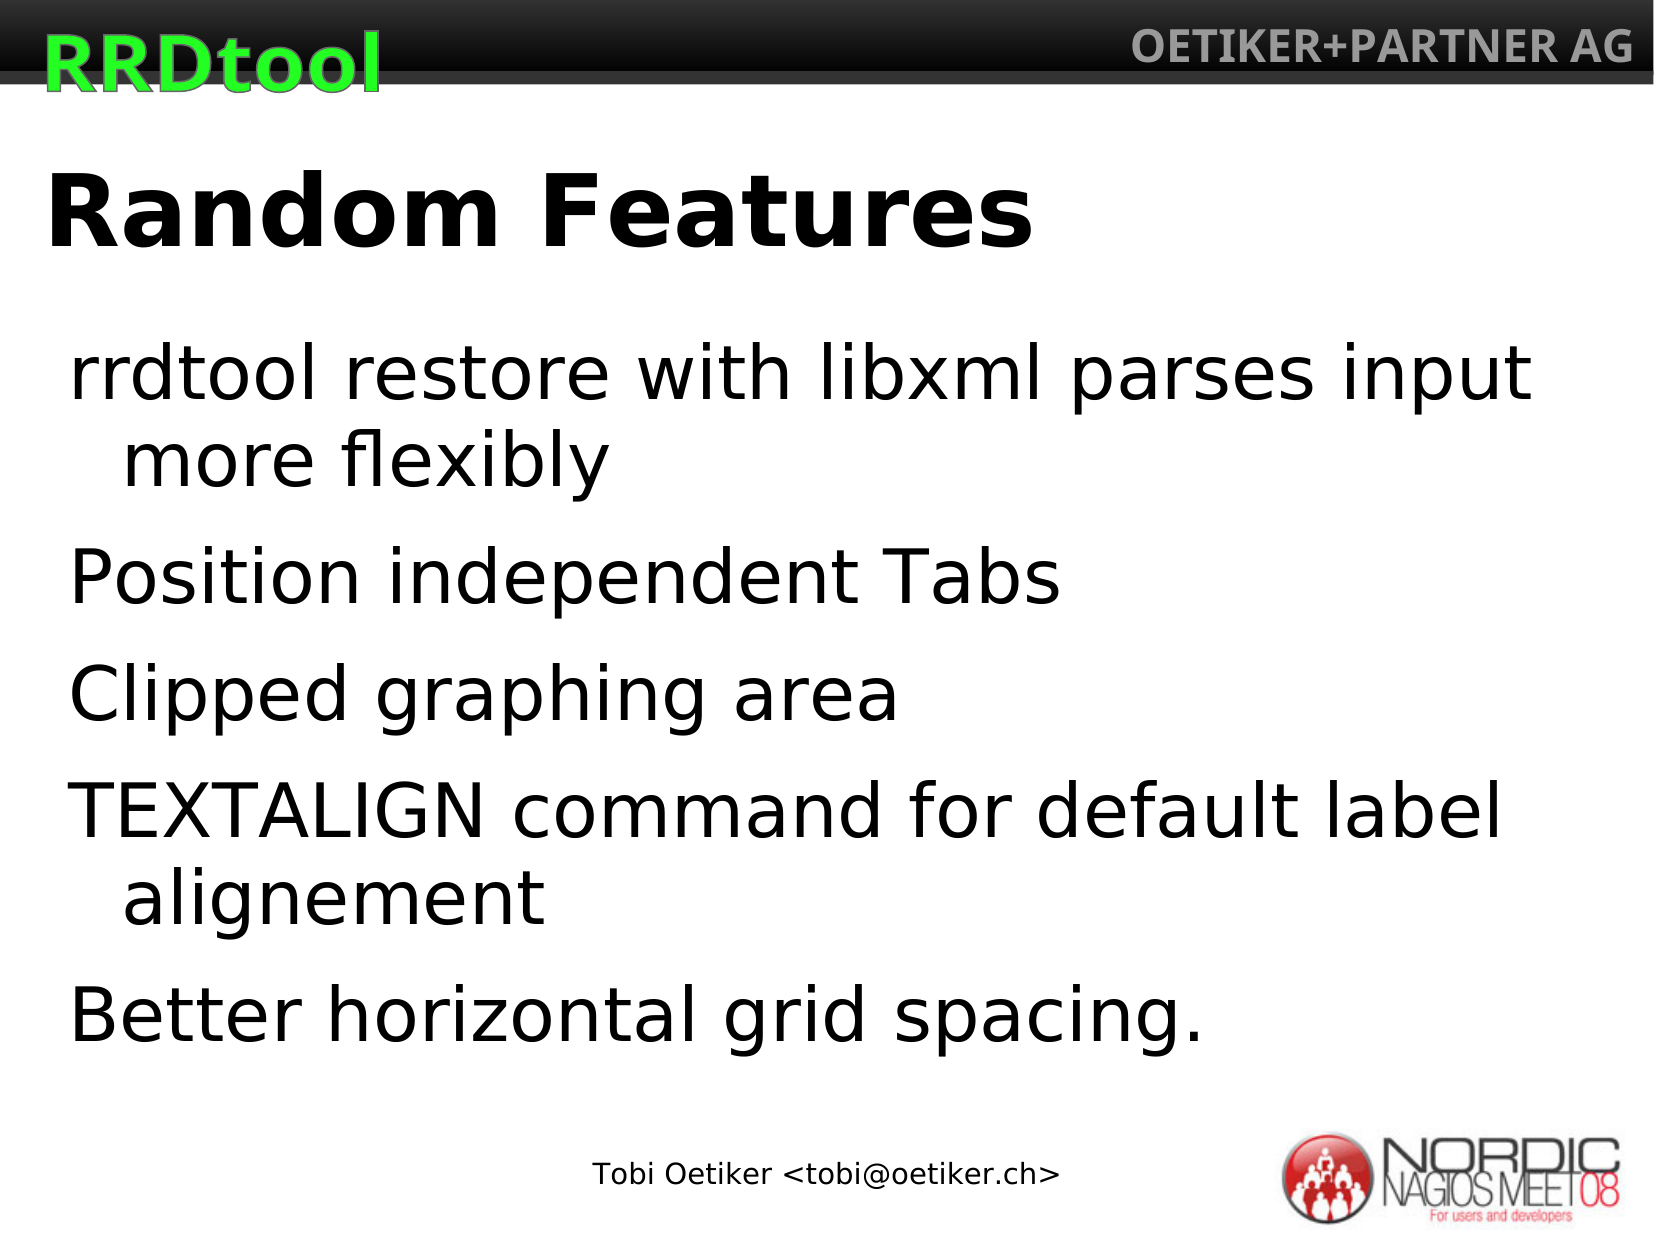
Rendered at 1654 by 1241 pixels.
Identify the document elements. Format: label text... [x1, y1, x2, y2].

title Random Features [43, 144, 1582, 280]
list rrdtool restore with libxml parses input more flexibly Position independent Tabs Clipped graphing area TEXTALIGN command for default label alignement Better horizontal grid spacing. [50, 329, 1571, 1084]
picture [1262, 1116, 1654, 1241]
